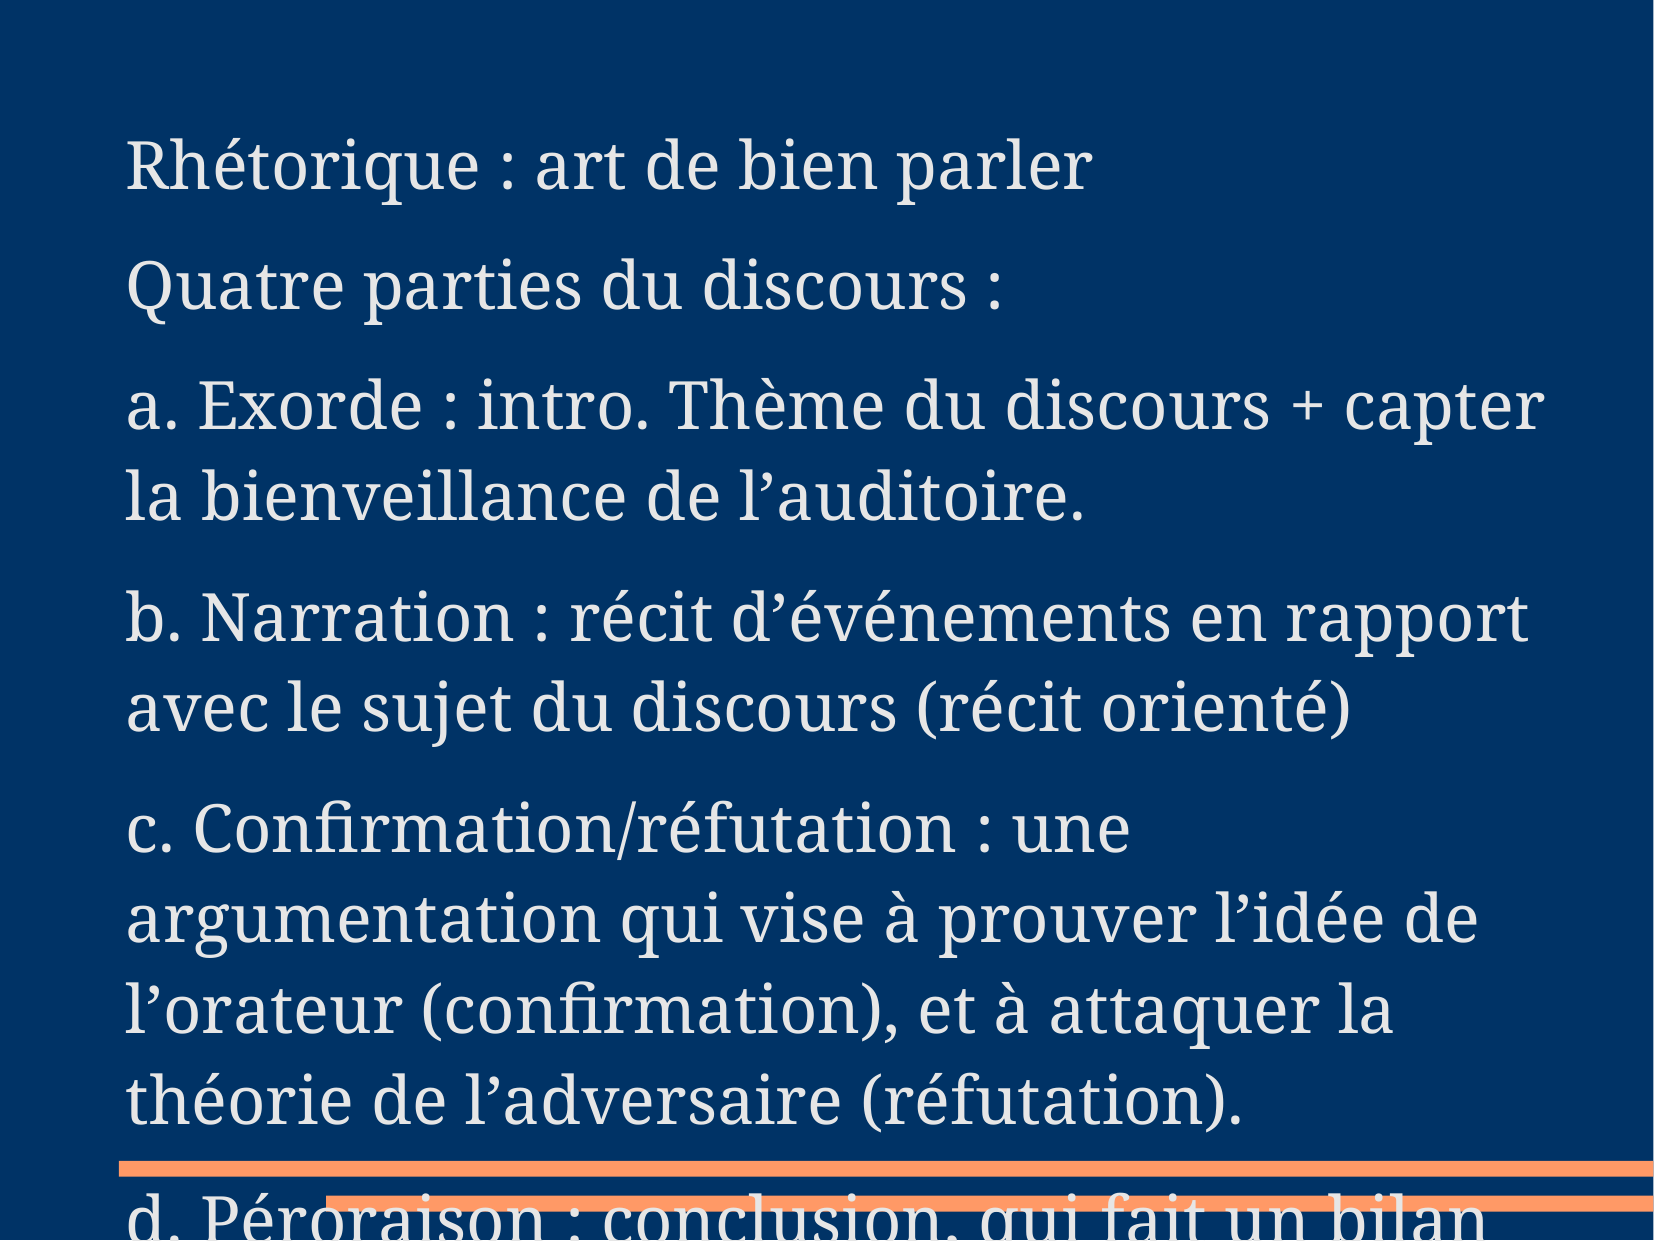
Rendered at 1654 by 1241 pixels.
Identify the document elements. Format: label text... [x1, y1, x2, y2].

list Rhétorique : art de bien parler Quatre parties du discours : a. Exorde : intro. Thème du discours + capter la bienveillance de l’auditoire. b. Narration : récit d’événements en rapport avec le sujet du discours (récit orienté) c. Confirmation/réfutation : une argumentation qui vise à prouver l’idée de l’orateur (confirmation), et à attaquer la théorie de l’adversaire (réfutation). d. Péroraison : conclusion, qui fait un bilan et surtout appelle aux sentiments de l’auditeur, en vue de le faire agir. [125, 118, 1565, 1241]
